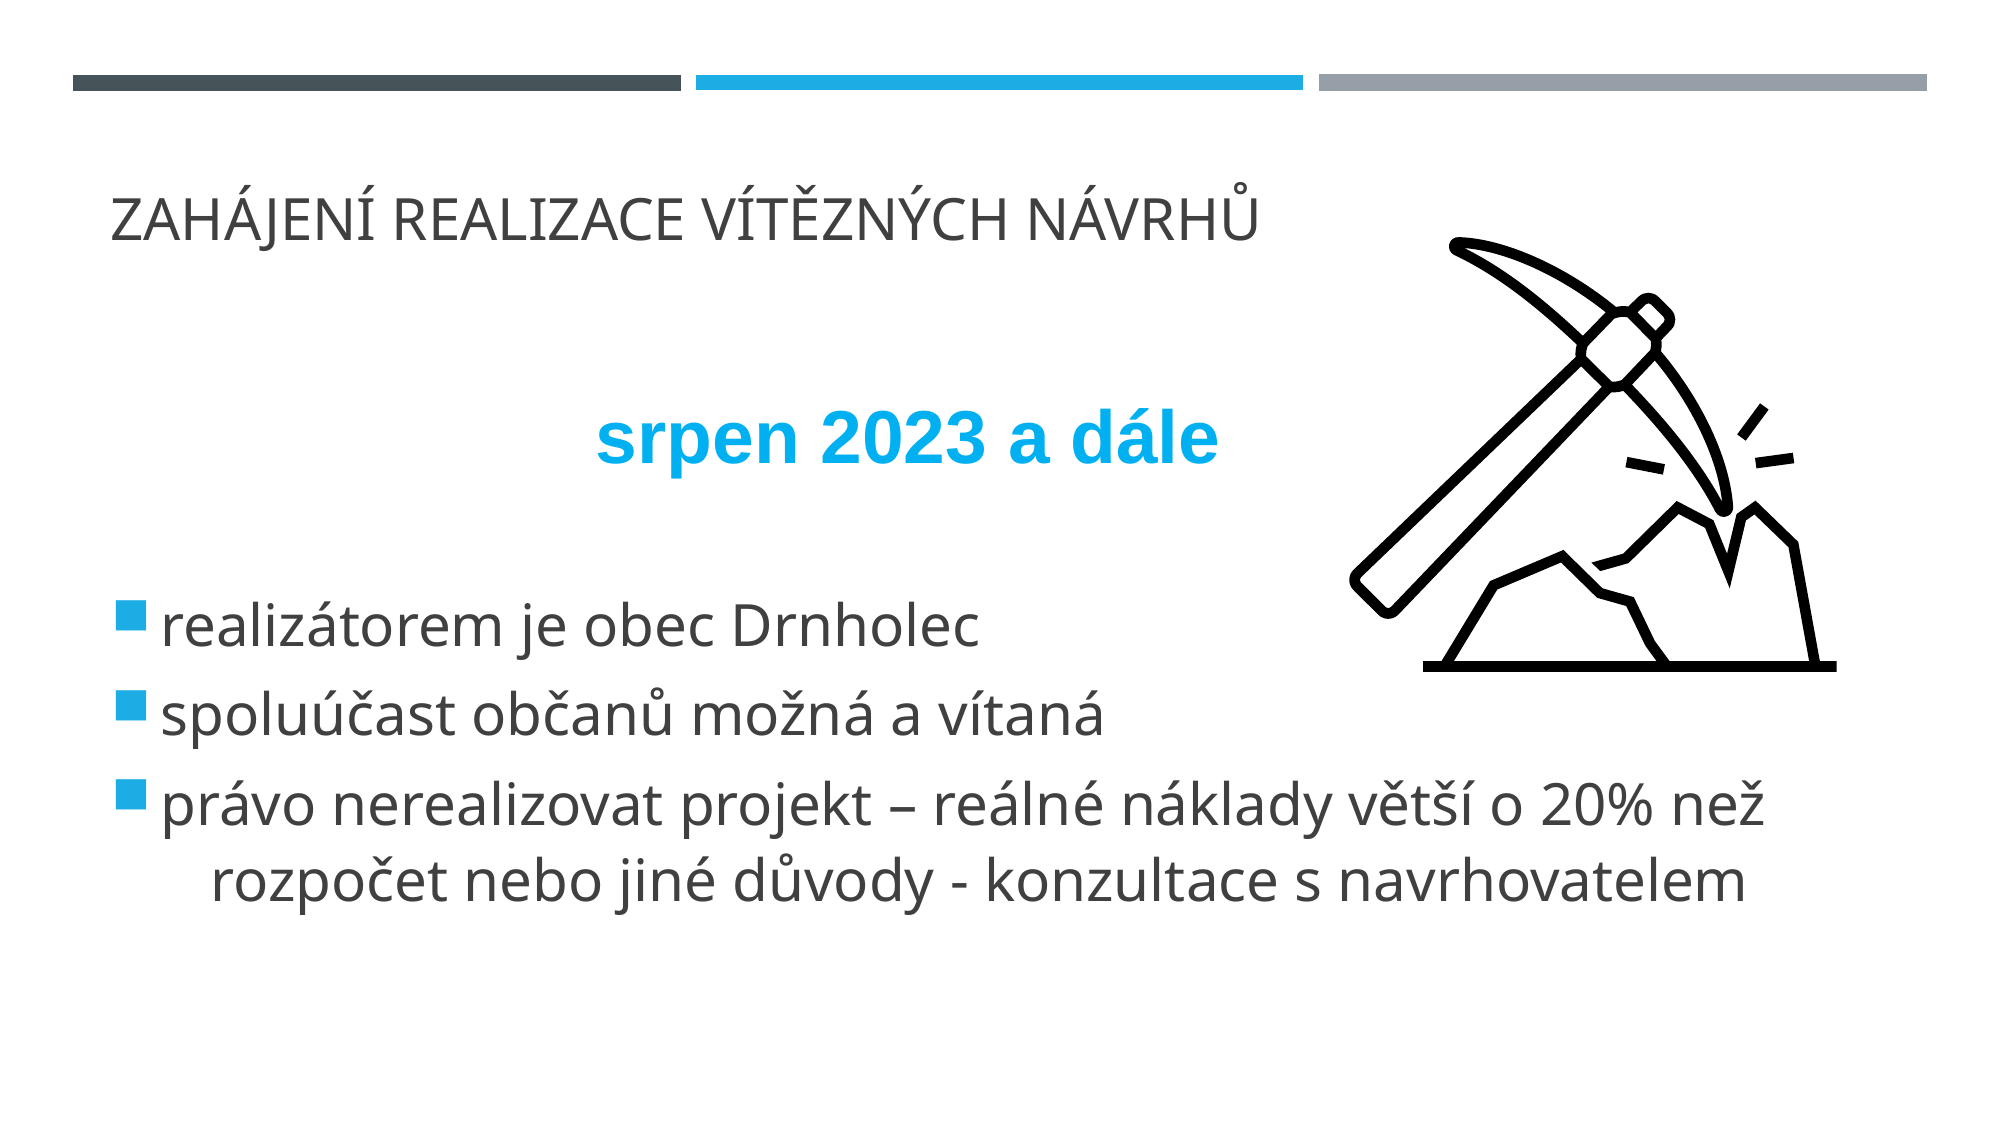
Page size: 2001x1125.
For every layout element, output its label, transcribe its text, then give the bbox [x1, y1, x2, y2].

list realizátorem je obec Drnholec spoluúčast občanů možná a vítaná právo nerealizovat projekt – reálné náklady větší o 20% než rozpočet nebo jiné důvody - konzultace s navrhovatelem [95, 449, 1905, 1046]
picture [1335, 192, 1850, 707]
text_box srpen 2023 a dále [495, 372, 1322, 450]
title Zahájení realizace vítězných návrhů [95, 124, 1905, 260]
